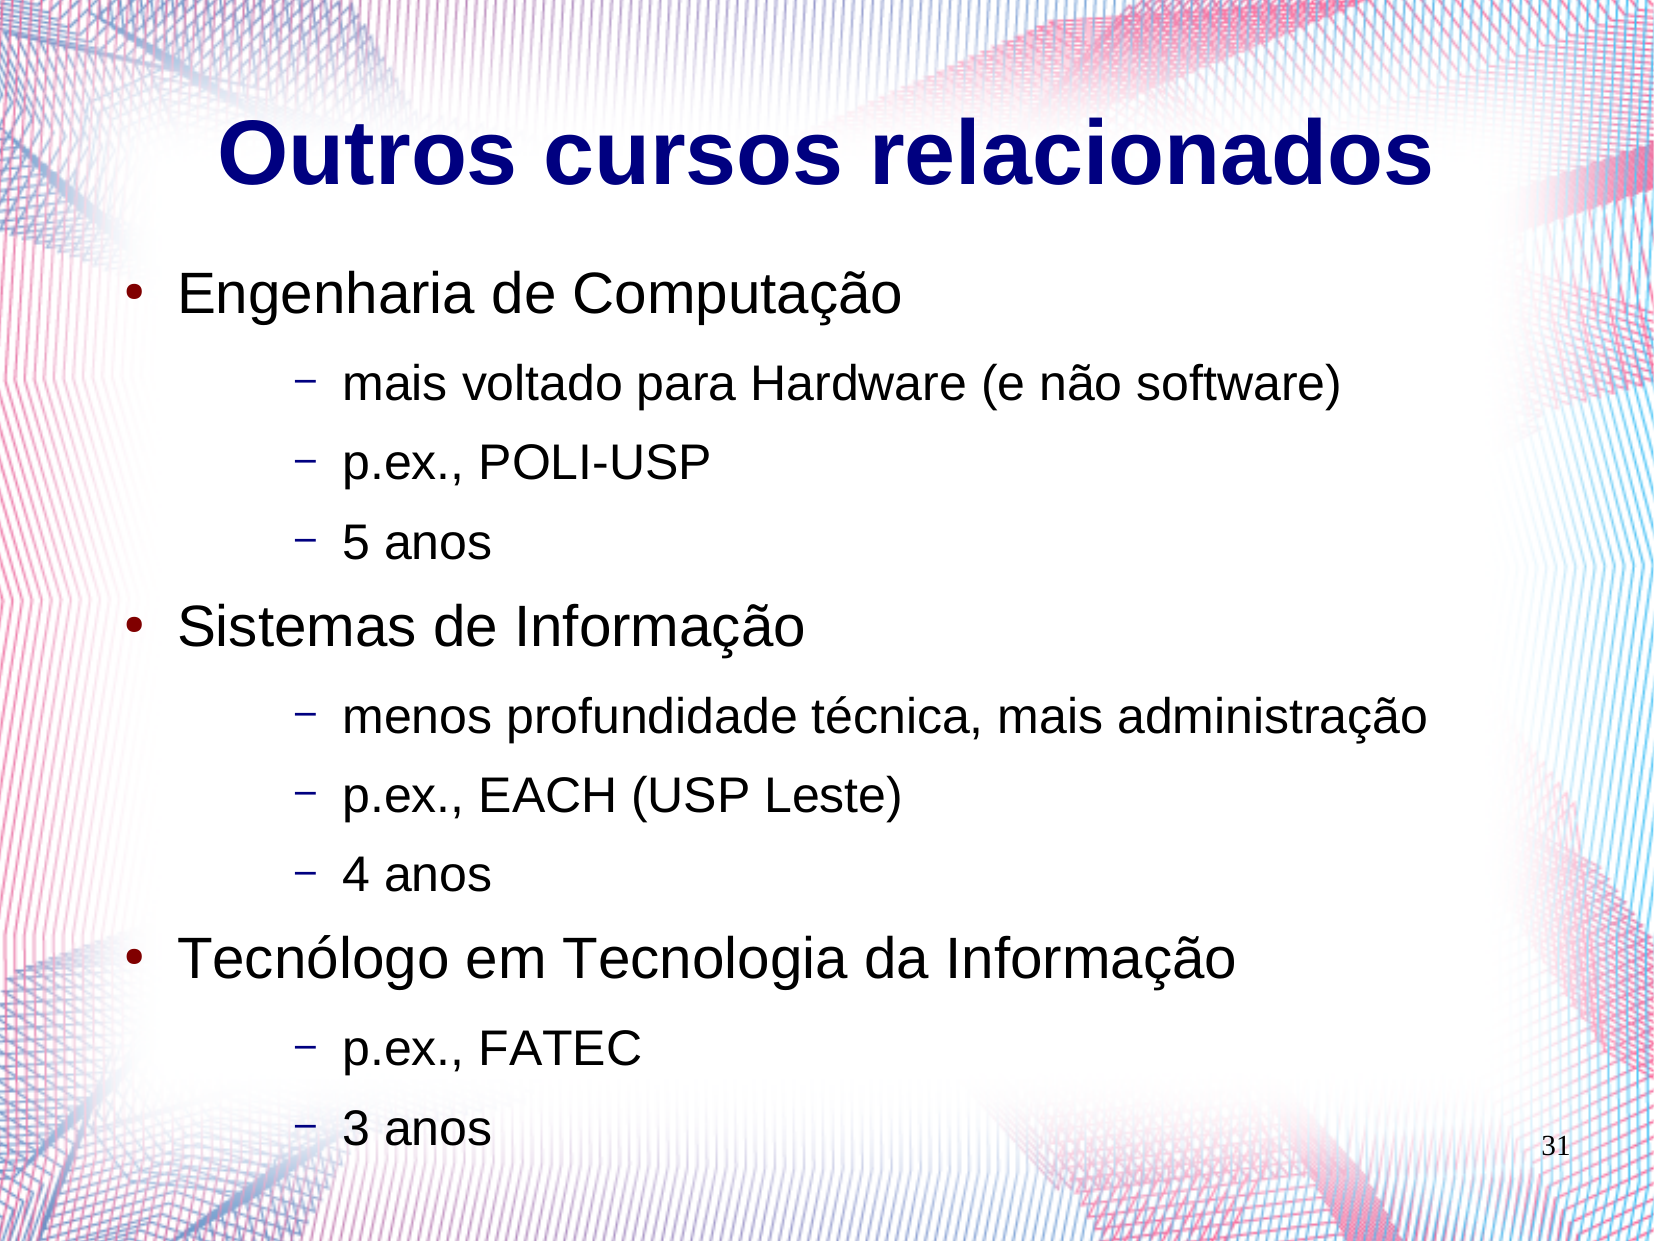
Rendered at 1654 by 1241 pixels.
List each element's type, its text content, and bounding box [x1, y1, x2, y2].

picture [0, 0, 1654, 1241]
title Outros cursos relacionados [82, 49, 1571, 257]
list Engenharia de Computação mais voltado para Hardware (e não software) p.ex., POLI-USP 5 anos Sistemas de Informação menos profundidade técnica, mais administração p.ex., EACH (USP Leste) 4 anos Tecnólogo em Tecnologia da Informação p.ex., FATEC 3 anos [106, 260, 1595, 1156]
